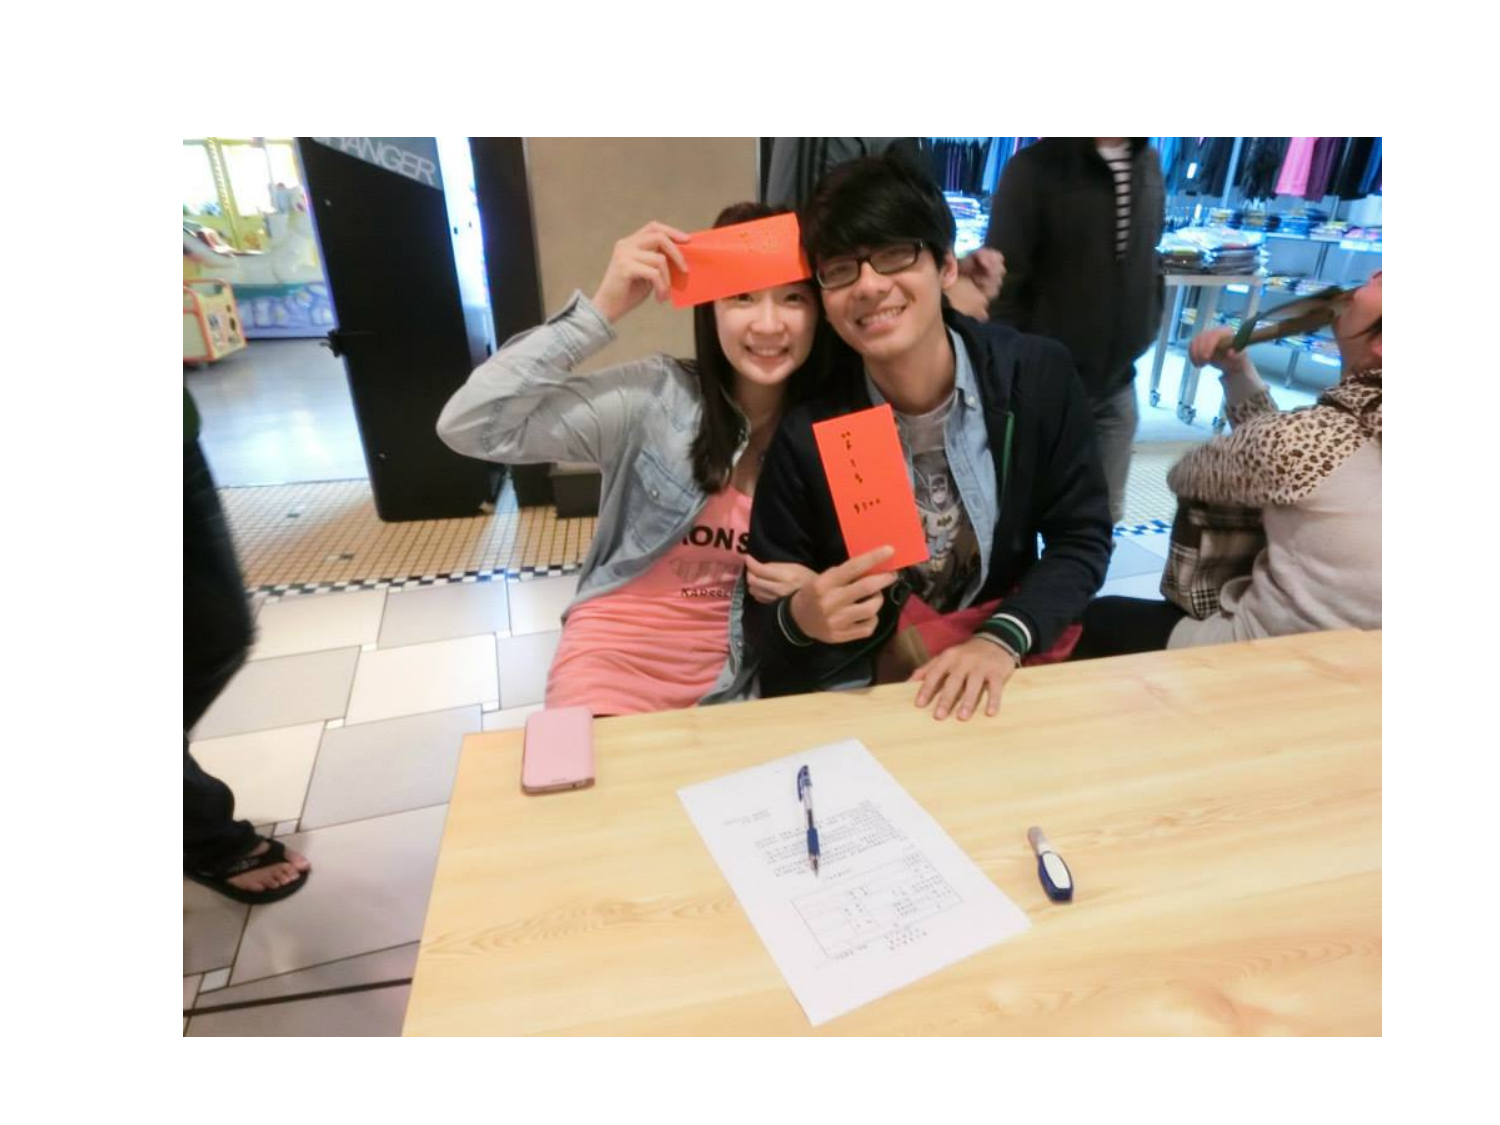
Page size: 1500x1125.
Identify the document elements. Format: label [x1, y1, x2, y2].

picture [183, 137, 1382, 1037]
